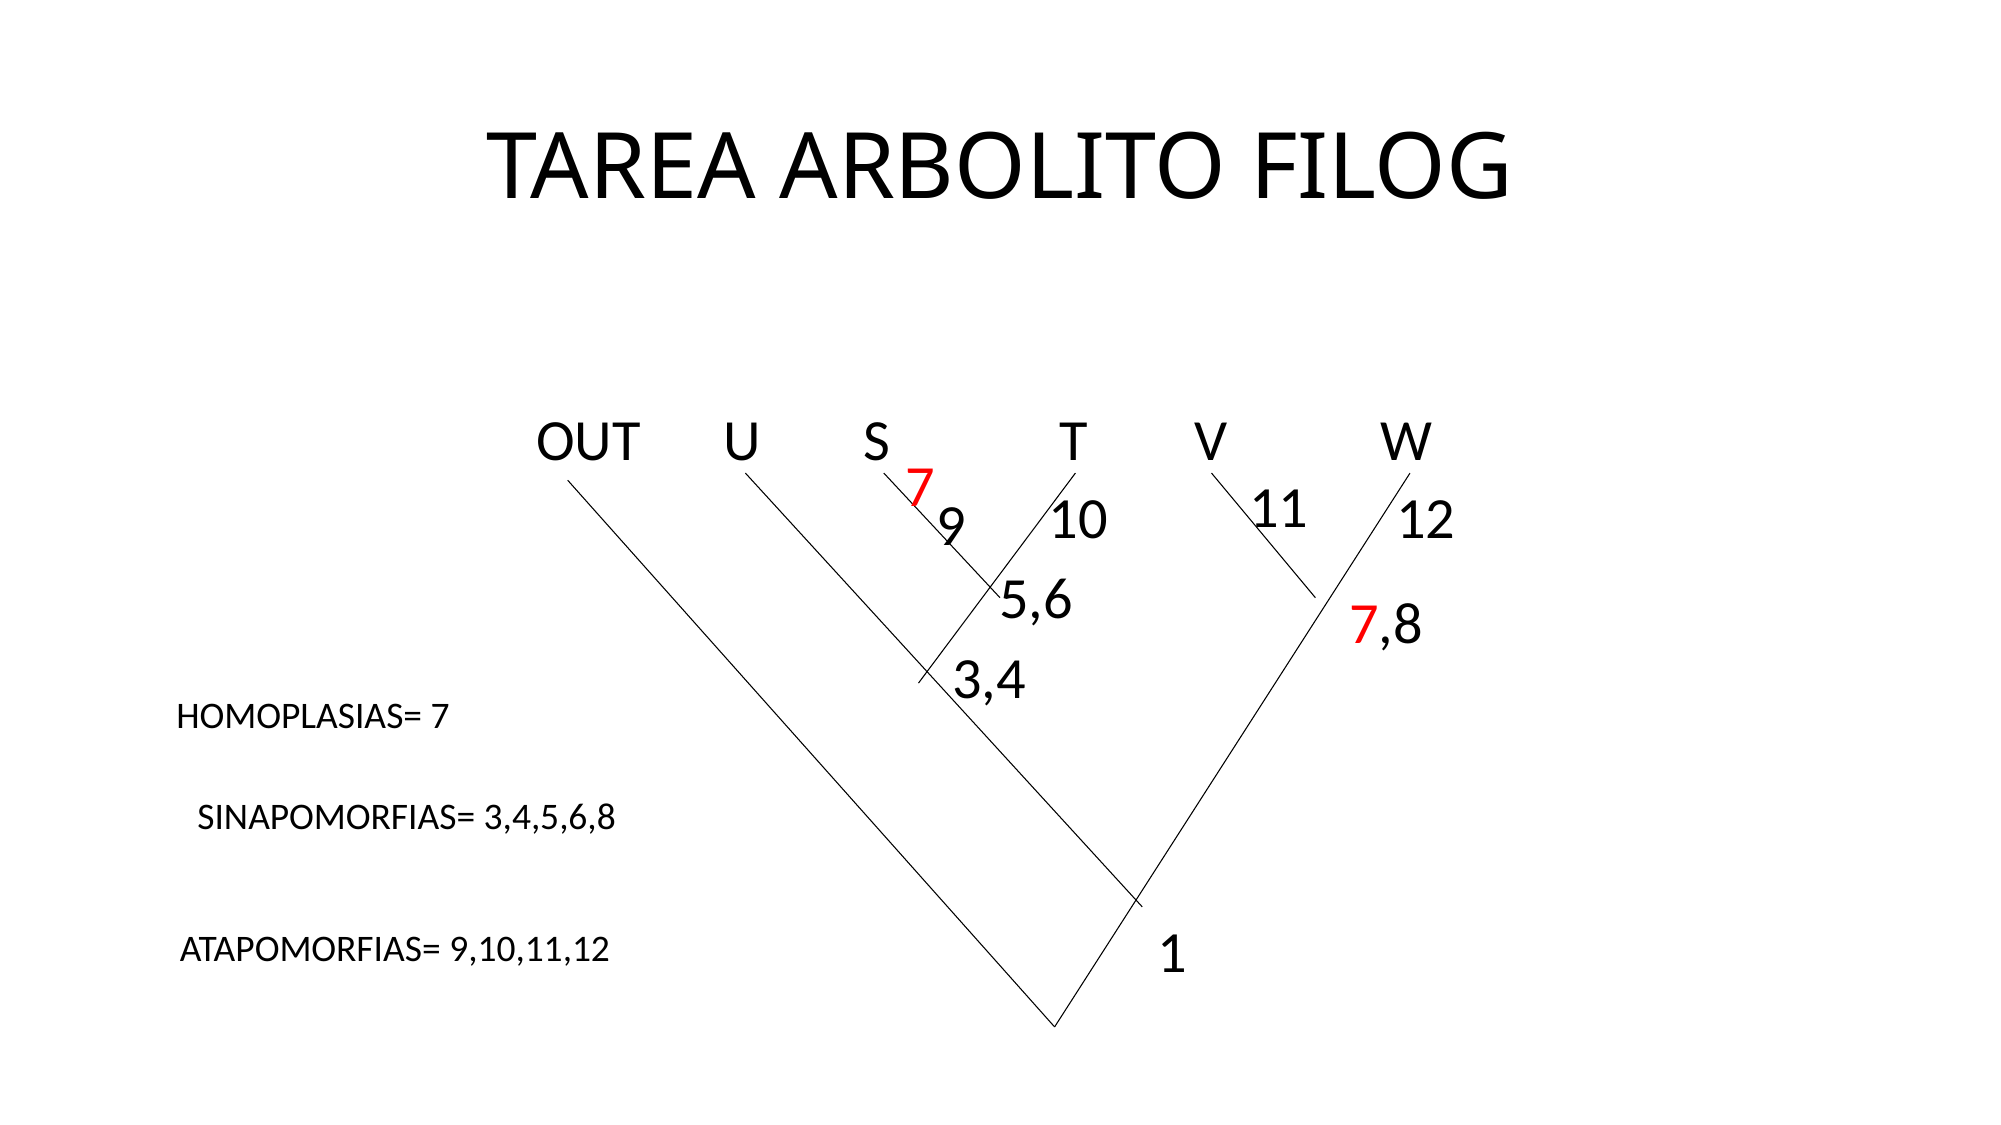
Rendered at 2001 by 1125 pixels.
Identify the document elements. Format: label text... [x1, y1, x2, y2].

text_box HOMOPLASIAS= 7 [161, 683, 568, 744]
text_box W [1365, 394, 1458, 481]
text_box 1 [1142, 906, 1235, 993]
text_box U [708, 394, 801, 481]
text_box 9 [921, 479, 1014, 565]
text_box 11 [1234, 461, 1327, 548]
text_box 7 [890, 440, 984, 527]
text_box 3,4 [937, 633, 1076, 719]
text_box S [848, 394, 941, 481]
text_box ATAPOMORFIAS= 9,10,11,12 [164, 916, 659, 977]
title TAREA ARBOLITO FILOG [137, 59, 1863, 278]
text_box 5,6 [984, 552, 1142, 639]
text_box 7,8 [1334, 578, 1542, 664]
text_box SINAPOMORFIAS= 3,4,5,6,8 [182, 784, 677, 846]
text_box OUT [521, 394, 677, 481]
text_box V [1179, 394, 1272, 481]
text_box T [1044, 394, 1137, 481]
text_box 12 [1381, 472, 1474, 559]
text_box 10 [1033, 472, 1126, 559]
